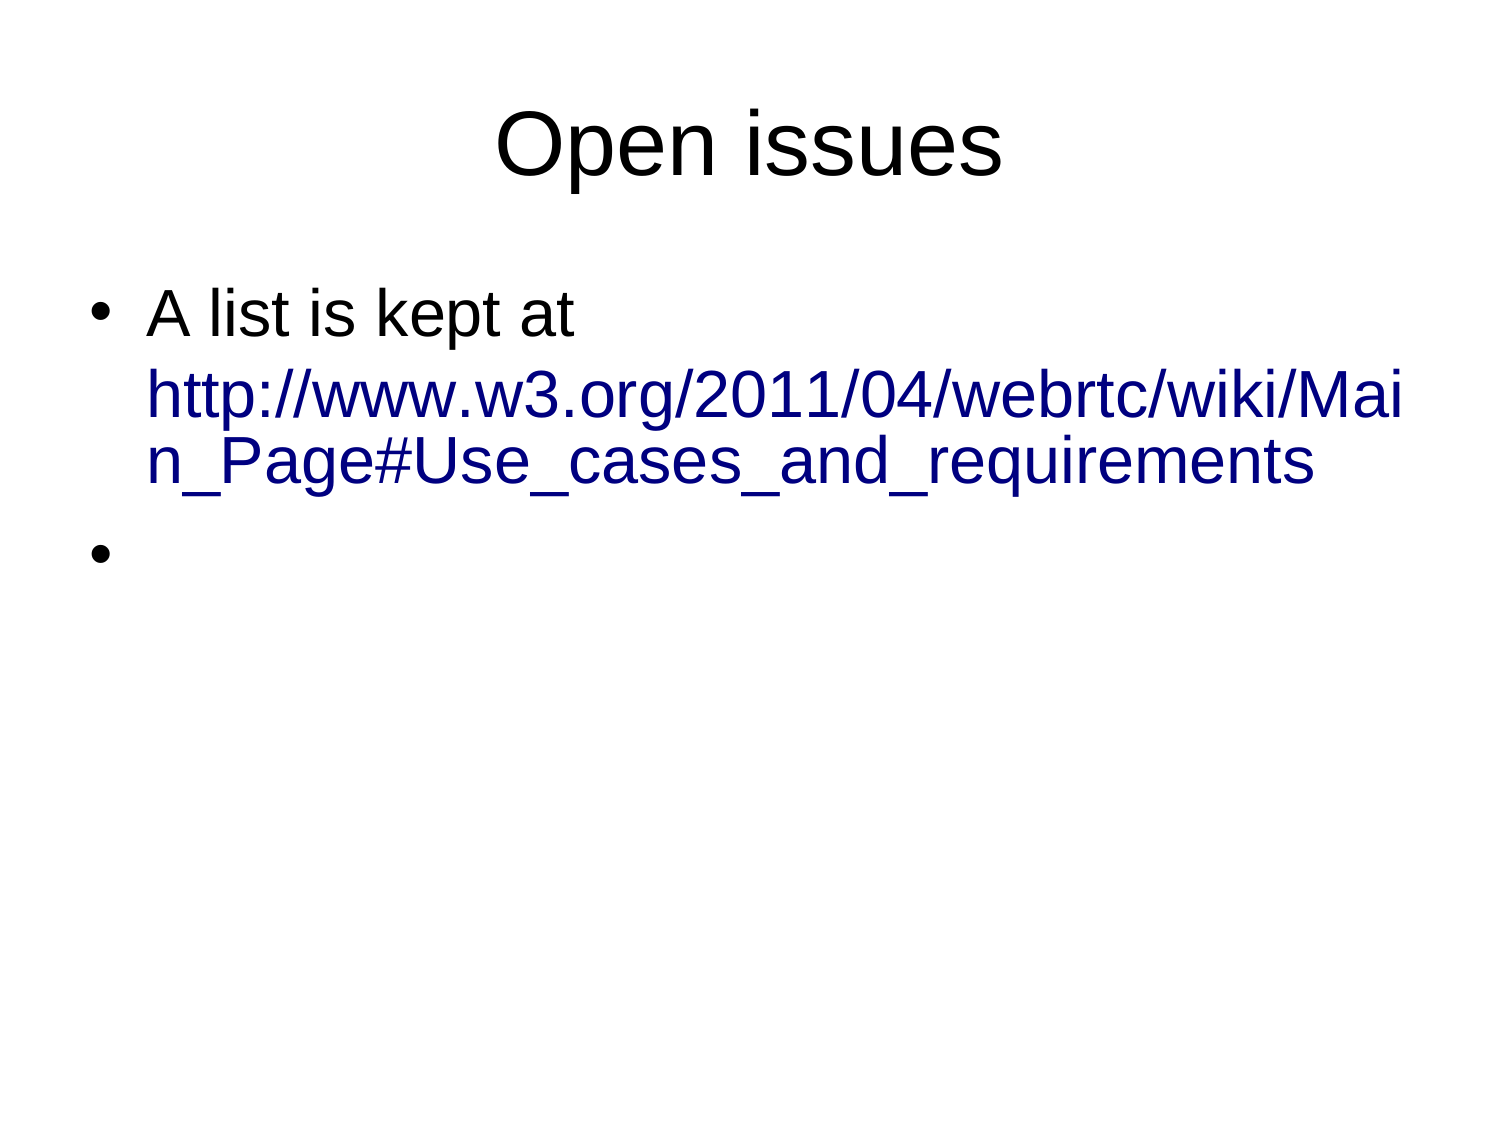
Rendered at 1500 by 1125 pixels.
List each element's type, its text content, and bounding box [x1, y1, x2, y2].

list A list is kept at http://www.w3.org/2011/04/webrtc/wiki/Main_Page#Use_cases_and_requirements [75, 262, 1426, 1006]
title Open issues [75, 45, 1426, 233]
